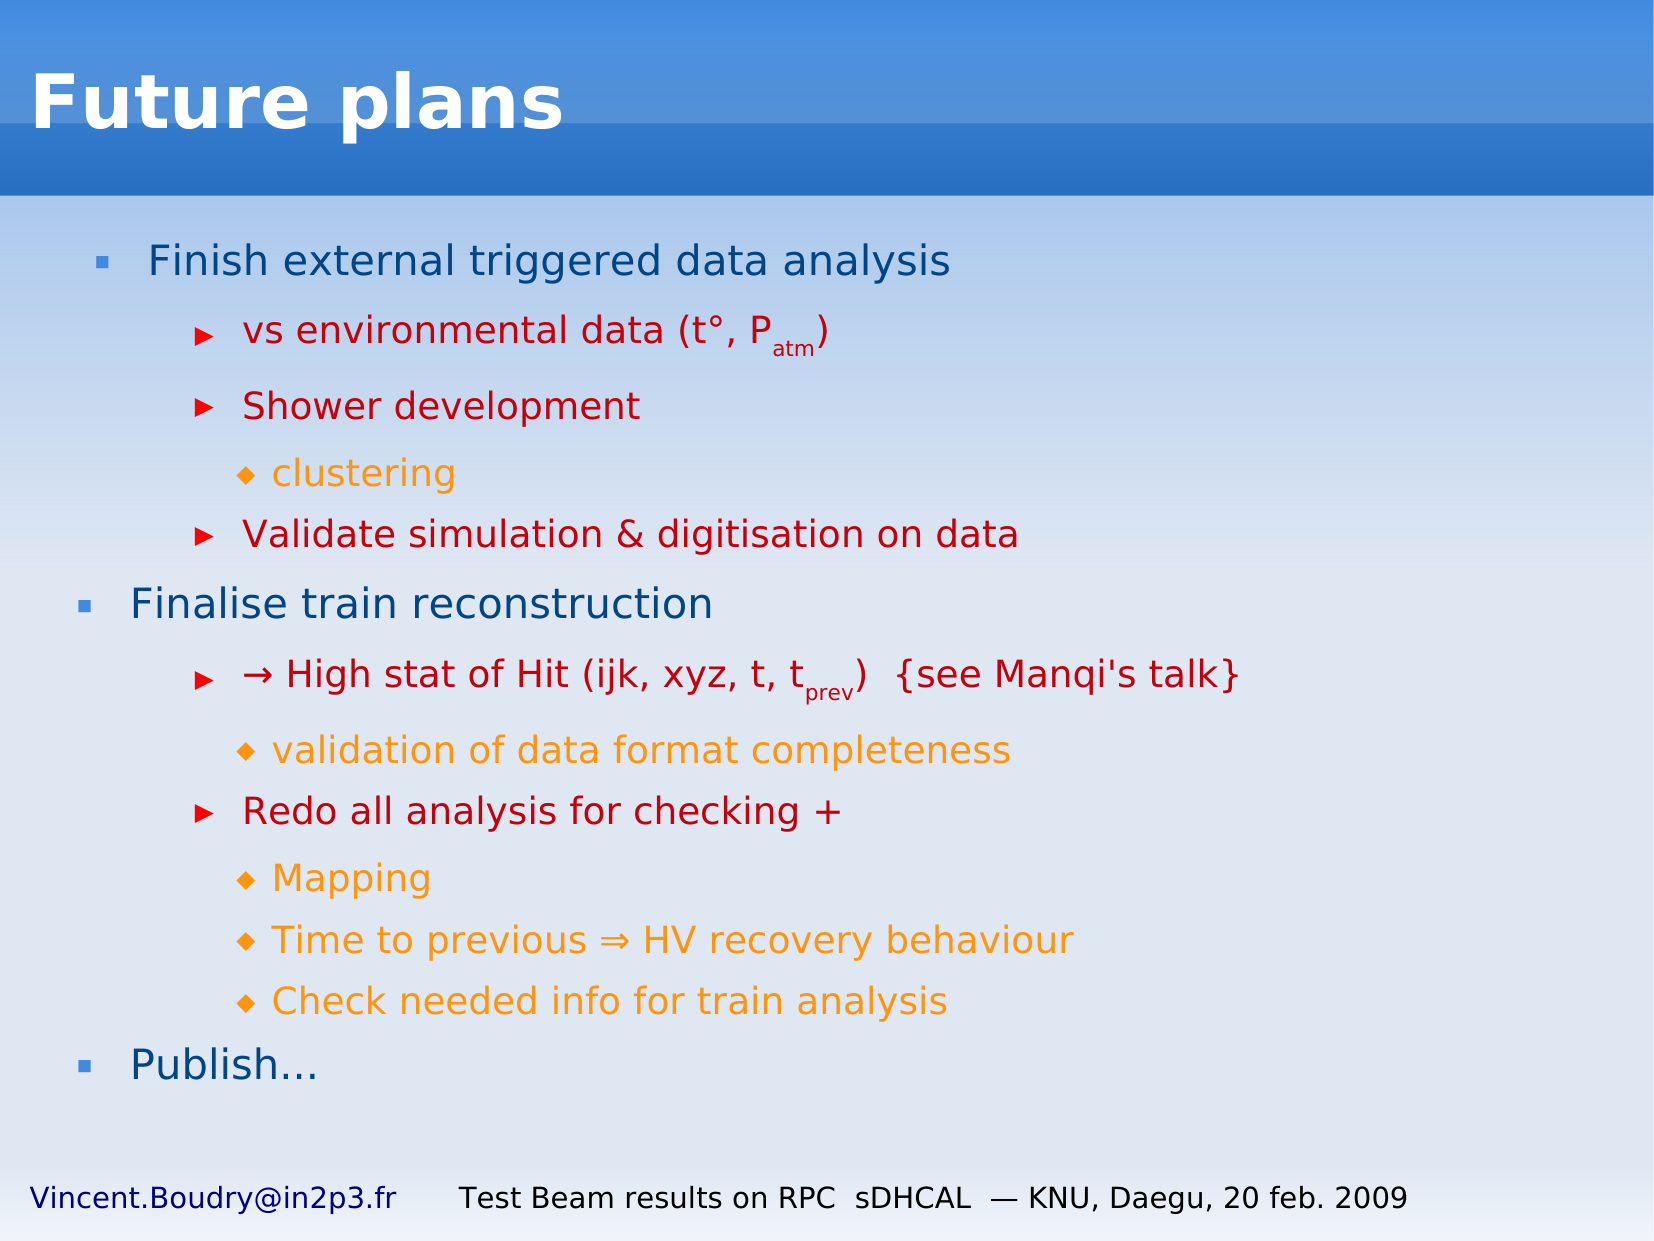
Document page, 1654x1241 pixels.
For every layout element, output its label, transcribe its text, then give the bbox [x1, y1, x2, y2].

title Future plans [29, 7, 1654, 200]
picture [0, 0, 1654, 1241]
list Finish external triggered data analysis vs environmental data (t°, Patm) Shower development clustering Validate simulation & digitisation on data Finalise train reconstruction → High stat of Hit (ijk, xyz, t, tprev) {see Manqi's talk} validation of data format completeness Redo all analysis for checking + Mapping Time to previous ⇒ HV recovery behaviour Check needed info for train analysis Publish... [59, 236, 1595, 1152]
